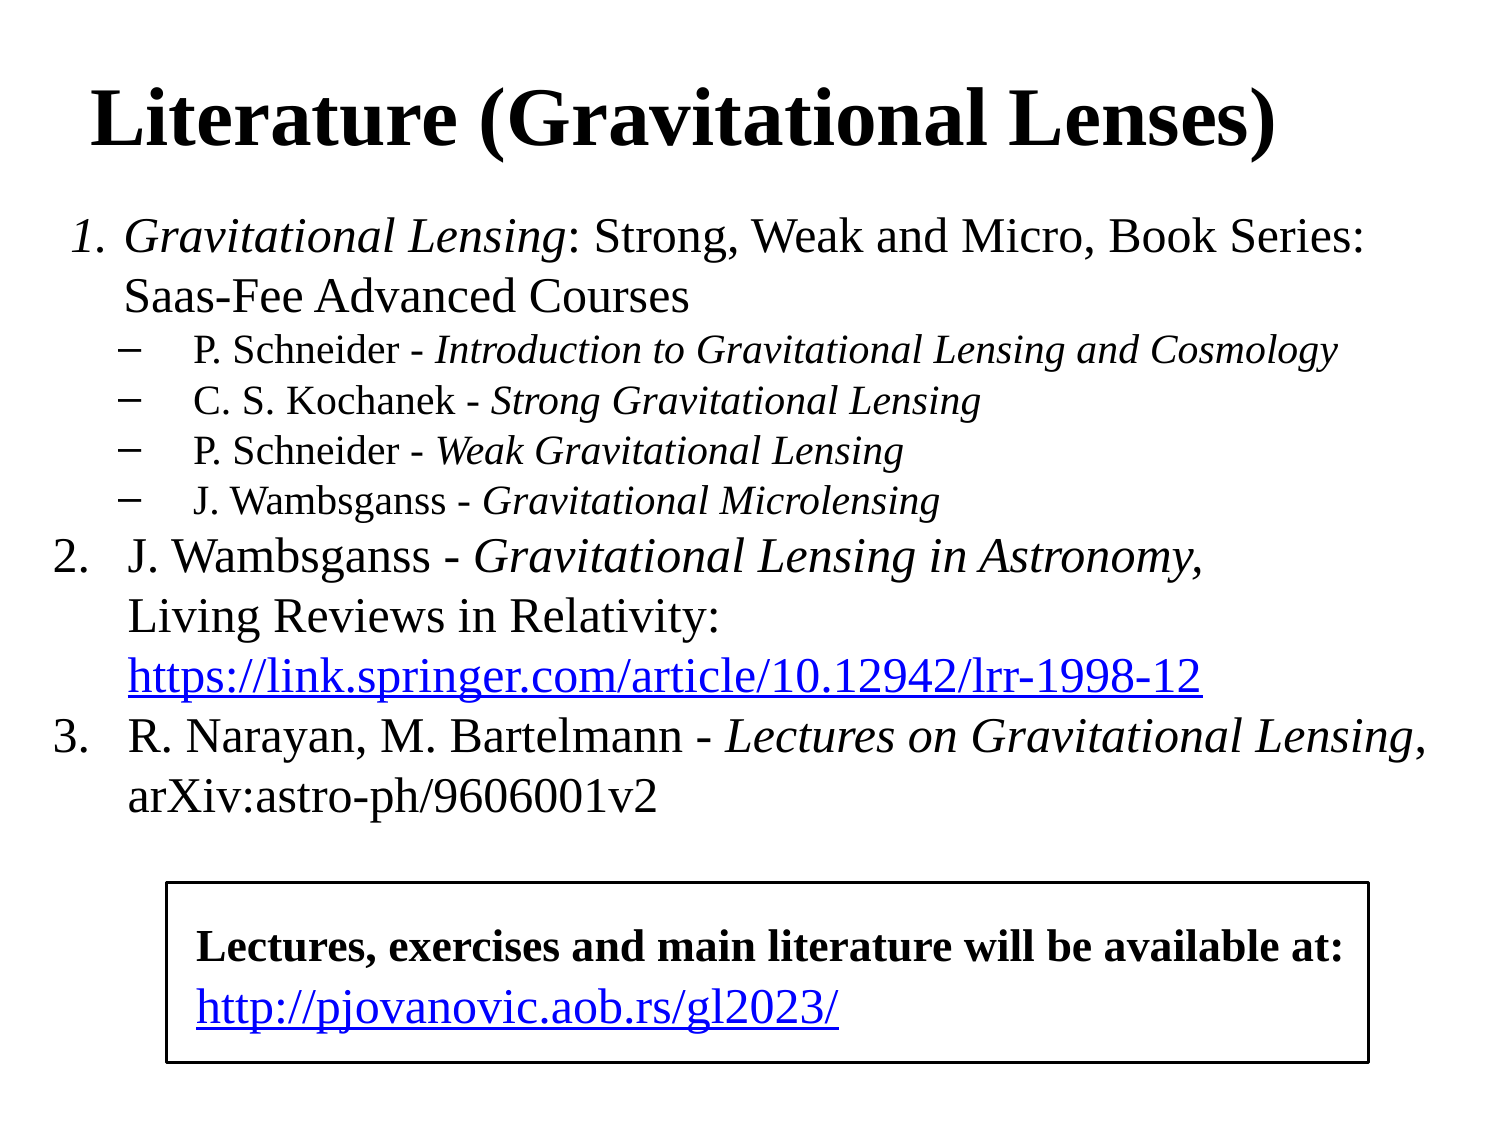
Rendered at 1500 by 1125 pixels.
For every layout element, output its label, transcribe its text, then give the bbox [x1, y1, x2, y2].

list Gravitational Lensing: Strong, Weak and Micro, Book Series: Saas-Fee Advanced Courses P. Schneider - Introduction to Gravitational Lensing and Cosmology C. S. Kochanek - Strong Gravitational Lensing P. Schneider - Weak Gravitational Lensing J. Wambsganss - Gravitational Microlensing J. Wambsganss - Gravitational Lensing in Astronomy, Living Reviews in Relativity: https://link.springer.com/article/10.12942/lrr-1998-12 R. Narayan, M. Bartelmann - Lectures on Gravitational Lensing, arXiv:astro-ph/9606001v2 [37, 194, 1488, 838]
title Literature (Gravitational Lenses) [75, 45, 1425, 180]
text_box Lectures, exercises and main literature will be available at: http://pjovanovic.aob.rs/gl2023/ [166, 882, 1369, 1063]
